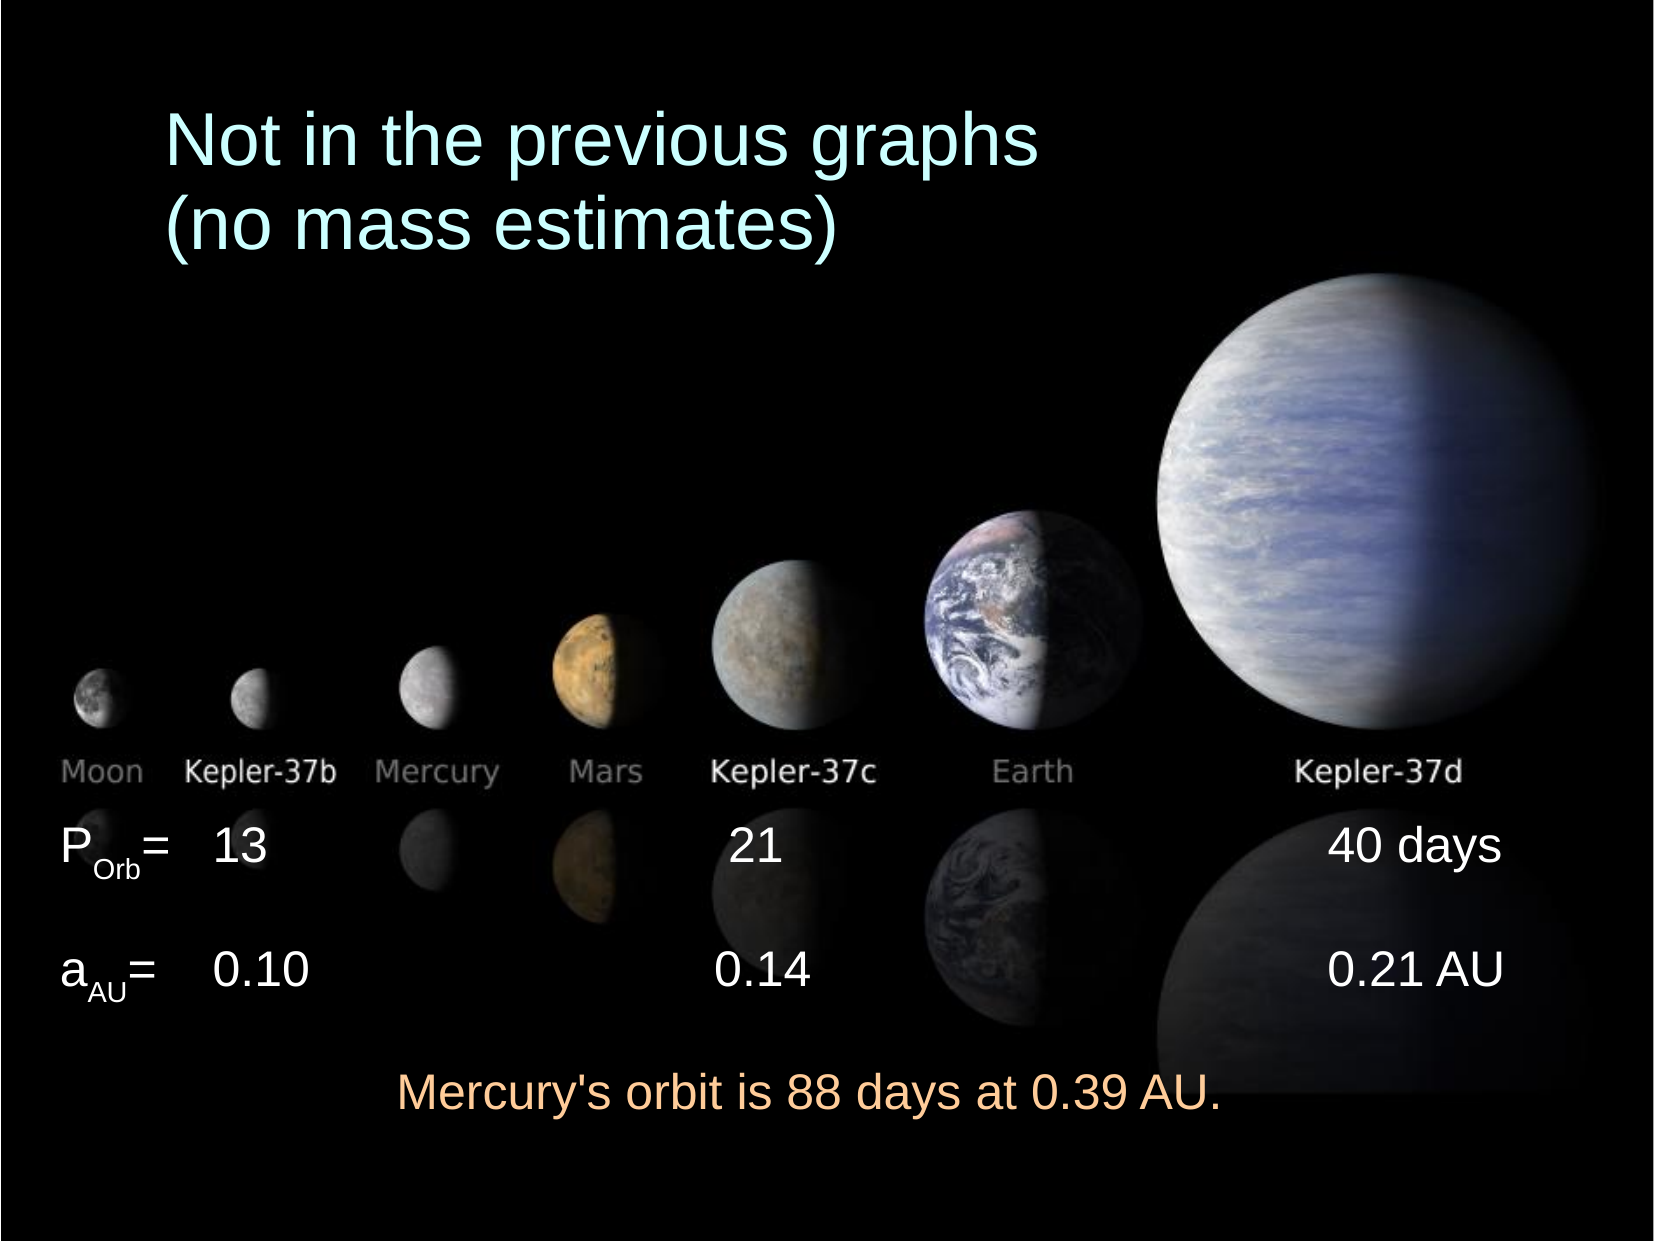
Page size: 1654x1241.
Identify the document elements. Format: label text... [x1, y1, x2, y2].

text_box Not in the previous graphs (no mass estimates) [150, 90, 1186, 273]
picture [1, 0, 1654, 1241]
text_box POrb= 13 21 40 days aAU= 0.10 0.14 0.21 AU Mercury's orbit is 88 days at 0.39 AU. [45, 810, 1576, 1128]
